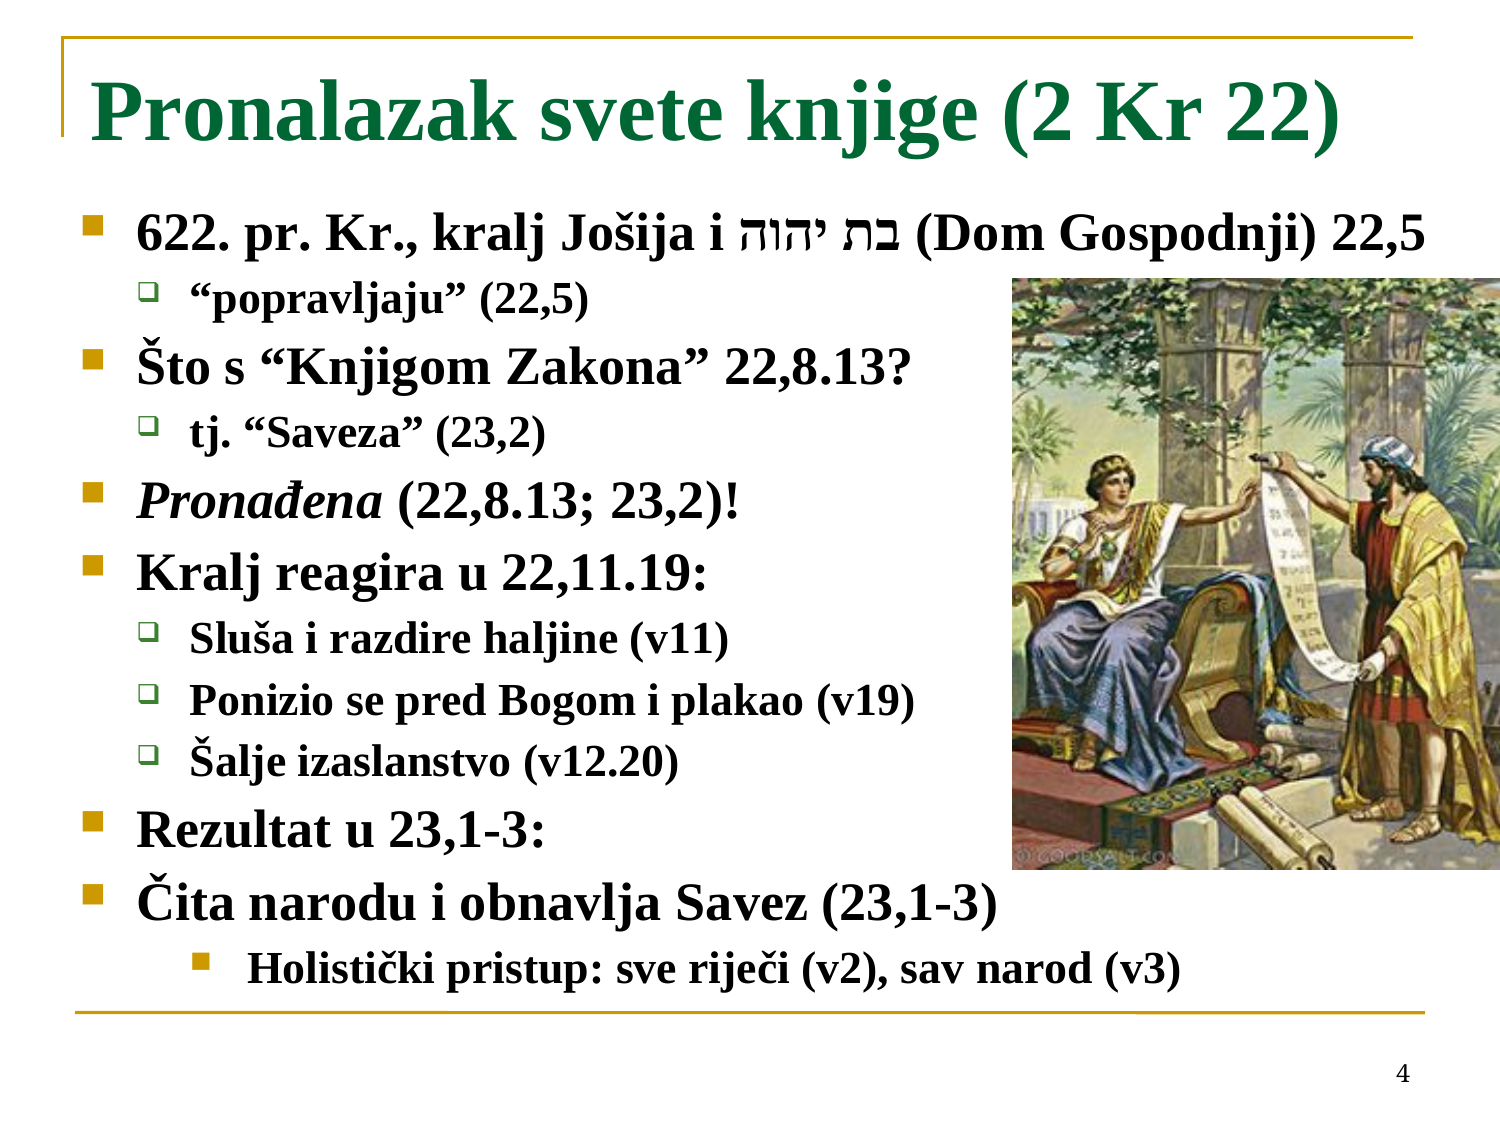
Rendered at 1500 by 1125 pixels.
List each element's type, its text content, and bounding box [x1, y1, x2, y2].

text_box 622. pr. Kr., kralj Jošija i בת יהוה (Dom Gospodnji) 22,5 “popravljaju” (22,5) Što s “Knjigom Zakona” 22,8.13? tj. “Saveza” (23,2) Pronađena (22,8.13; 23,2)! Kralj reagira u 22,11.19: Sluša i razdire haljine (v11) Ponizio se pred Bogom i plakao (v19) Šalje izaslanstvo (v12.20) Rezultat u 23,1-3: Čita narodu i obnavlja Savez (23,1-3) Holistički pristup: sve riječi (v2), sav narod (v3) [64, 196, 1500, 1012]
text_box Pronalazak svete knjige (2 Kr 22) [75, 45, 1426, 196]
text_box <number> [1074, 1024, 1426, 1100]
picture [1012, 278, 1500, 870]
